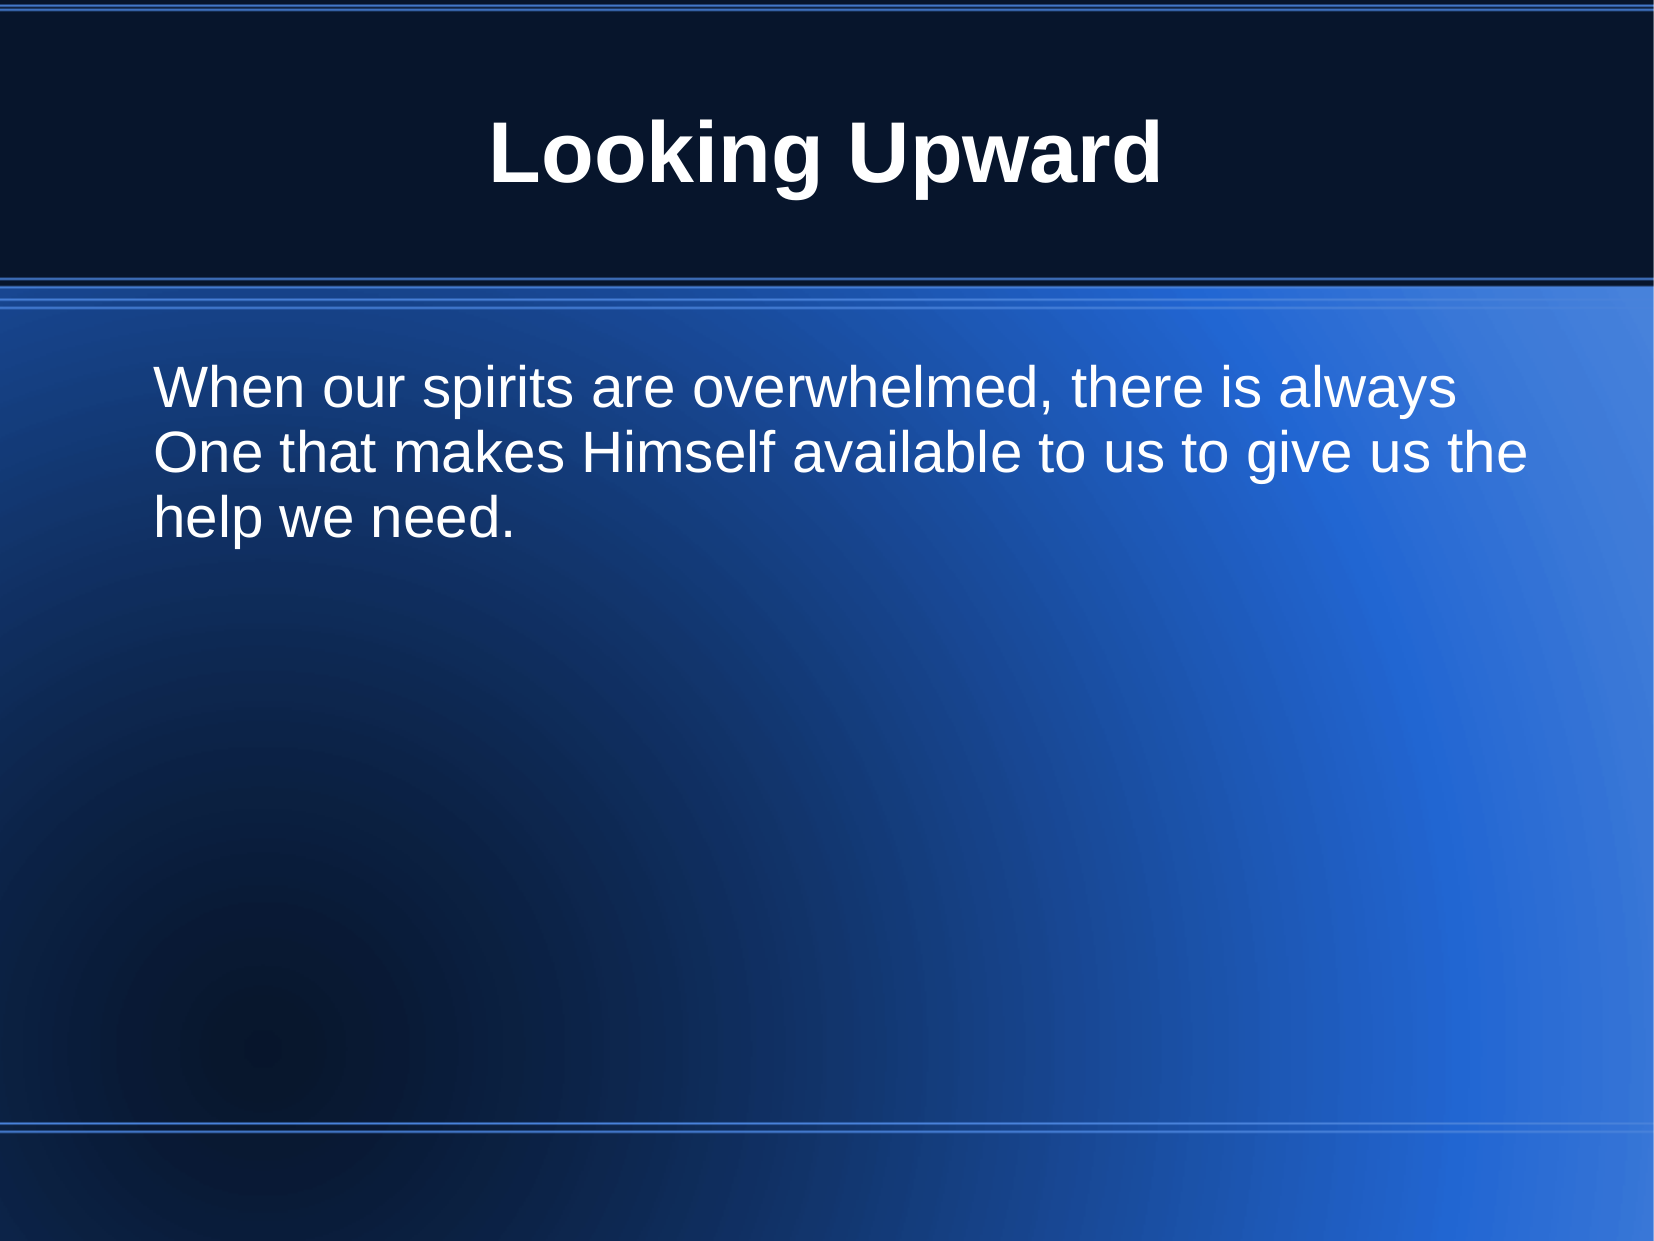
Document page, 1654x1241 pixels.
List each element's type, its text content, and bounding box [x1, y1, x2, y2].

picture [0, 0, 1654, 1241]
title Looking Upward [82, 49, 1571, 257]
list When our spirits are overwhelmed, there is always One that makes Himself available to us to give us the help we need. [82, 355, 1571, 1058]
